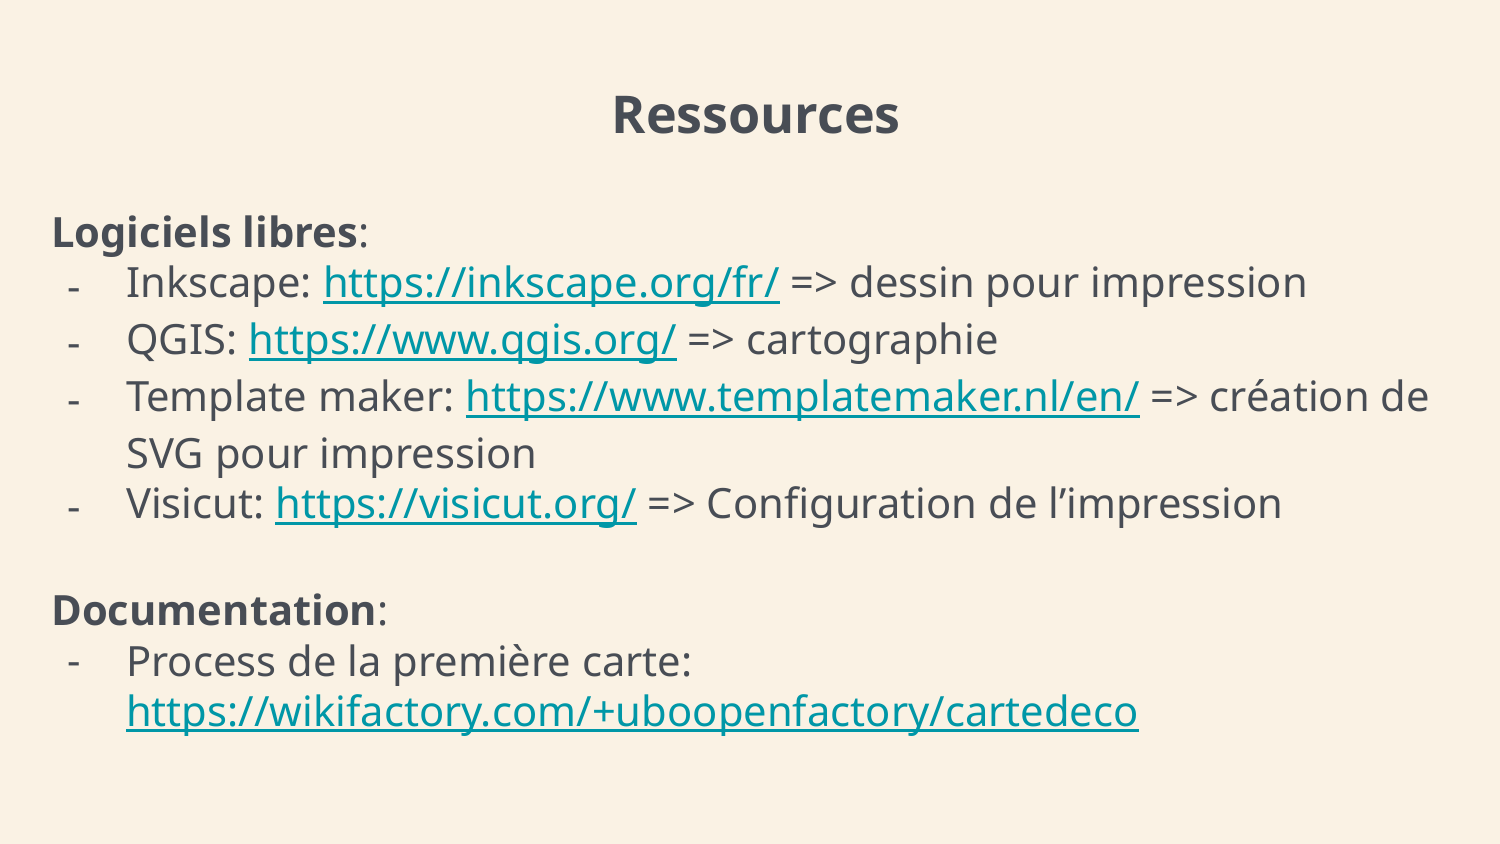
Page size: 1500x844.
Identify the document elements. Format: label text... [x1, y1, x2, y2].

text_box Ressources Logiciels libres: Inkscape: https://inkscape.org/fr/ => dessin pour impression QGIS: https://www.qgis.org/ => cartographie Template maker: https://www.templatemaker.nl/en/ => création de SVG pour impression Visicut: https://visicut.org/ => Configuration de l’impression Documentation: Process de la première carte: https://wikifactory.com/+uboopenfactory/cartedeco [36, 66, 1477, 757]
